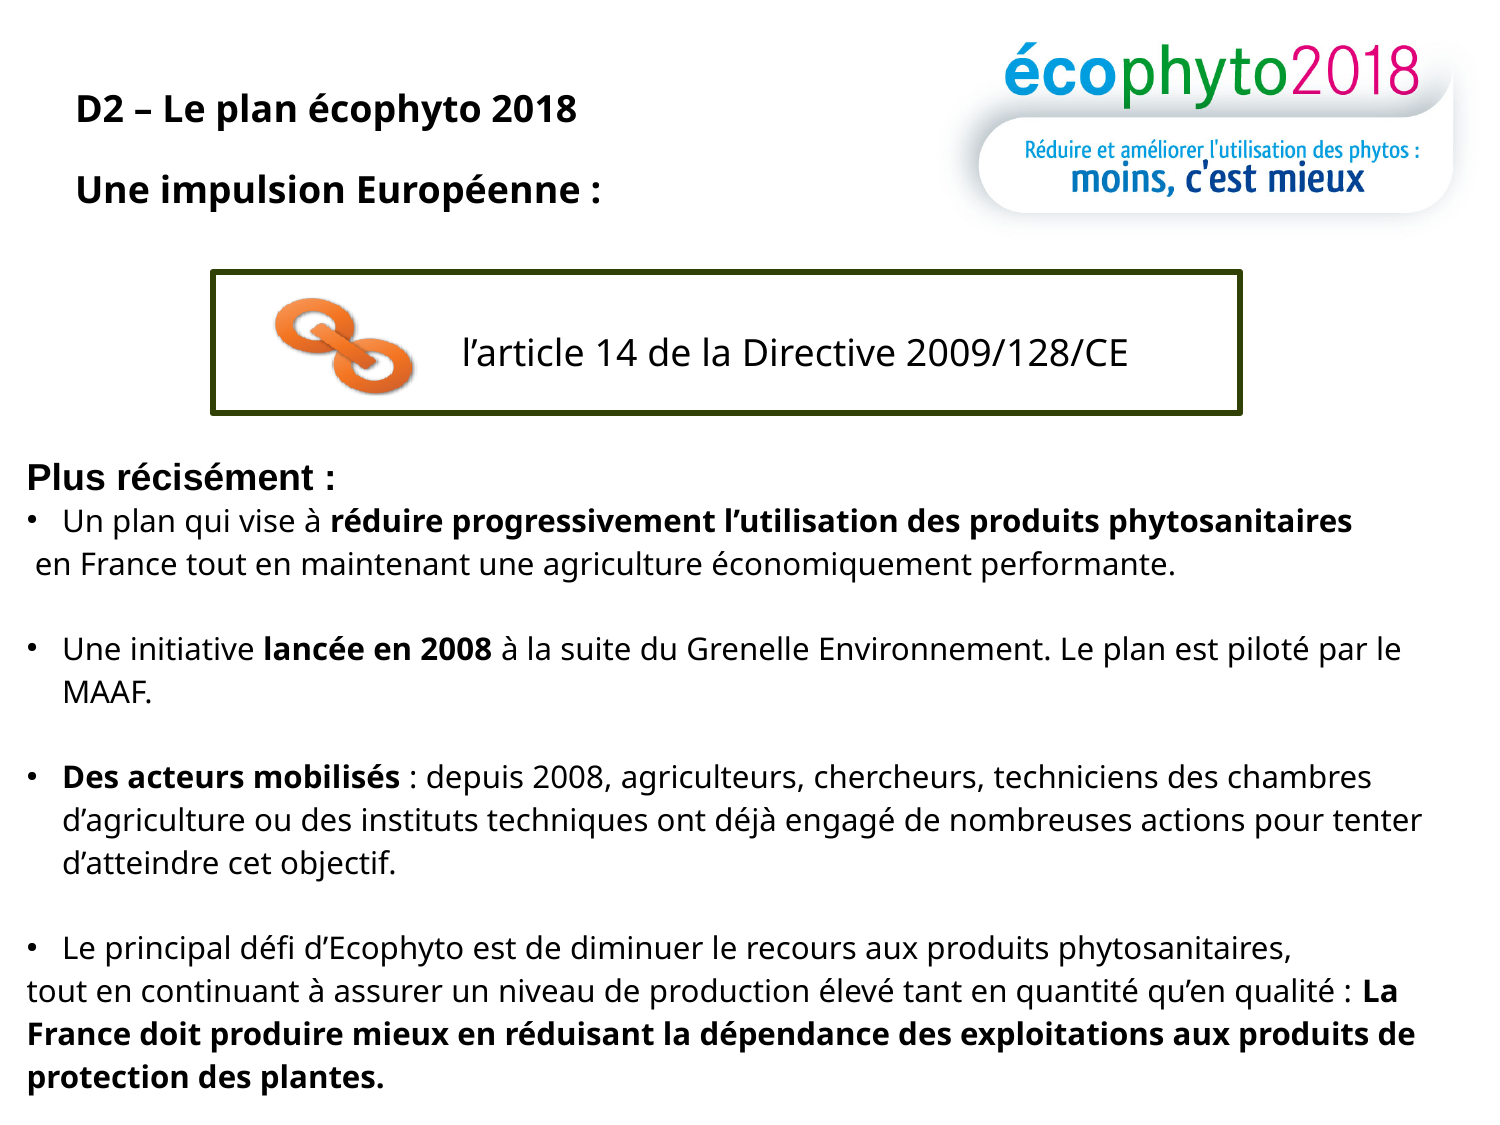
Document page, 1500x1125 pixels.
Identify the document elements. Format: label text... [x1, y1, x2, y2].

picture [265, 291, 426, 402]
list D2 – Le plan écophyto 2018 Une impulsion Européenne : [216, 275, 1237, 407]
picture [927, 14, 1488, 249]
text_box l’article 14 de la Directive 2009/128/CE [437, 318, 1193, 384]
list D2 – Le plan écophyto 2018 Une impulsion Européenne : [75, 82, 1425, 407]
text_box Plus récisément : Un plan qui vise à réduire progressivement l’utilisation des produits phytosanitaires en France tout en maintenant une agriculture économiquement performante. Une initiative lancée en 2008 à la suite du Grenelle Environnement. Le plan est piloté par le MAAF. Des acteurs mobilisés : depuis 2008, agriculteurs, chercheurs, techniciens des chambres d’agriculture ou des instituts techniques ont déjà engagé de nombreuses actions pour tenter d’atteindre cet objectif. Le principal défi d’Ecophyto est de diminuer le recours aux produits phytosanitaires, tout en continuant à assurer un niveau de production élevé tant en quantité qu’en qualité : La France doit produire mieux en réduisant la dépendance des exploitations aux produits de protection des plantes. [11, 407, 1477, 1125]
